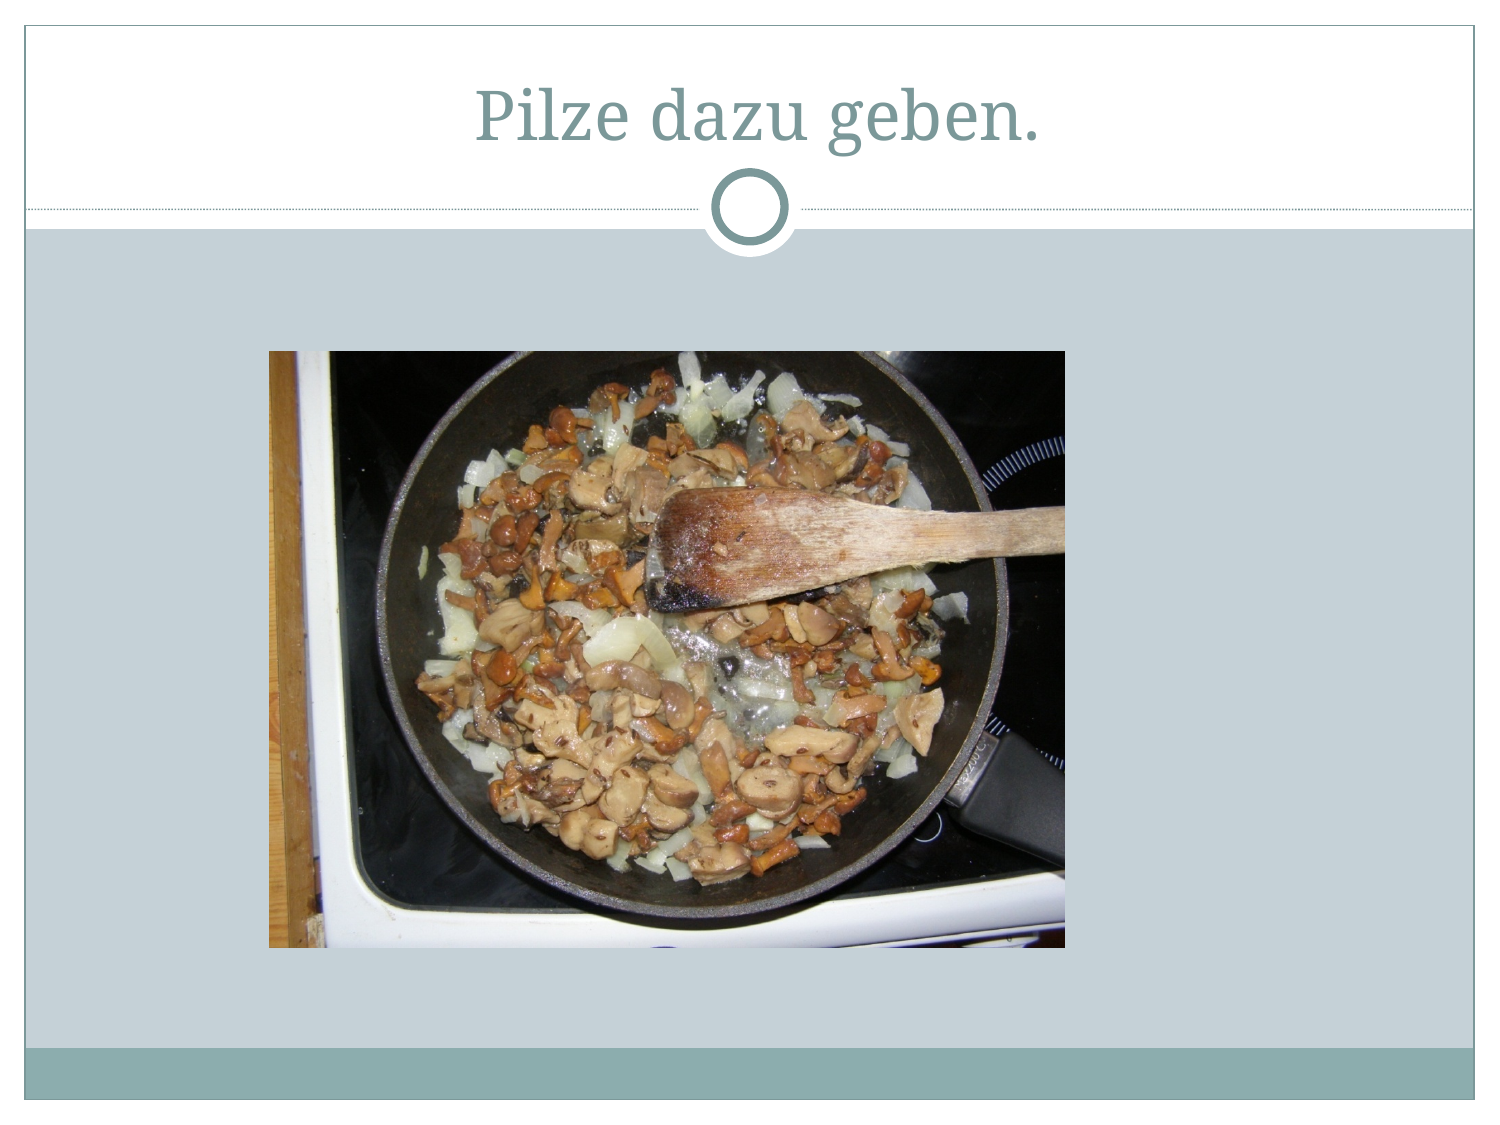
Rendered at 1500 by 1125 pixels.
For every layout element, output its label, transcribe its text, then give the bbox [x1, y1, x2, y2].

picture [269, 351, 1065, 949]
title Pilze dazu geben. [49, 37, 1450, 162]
